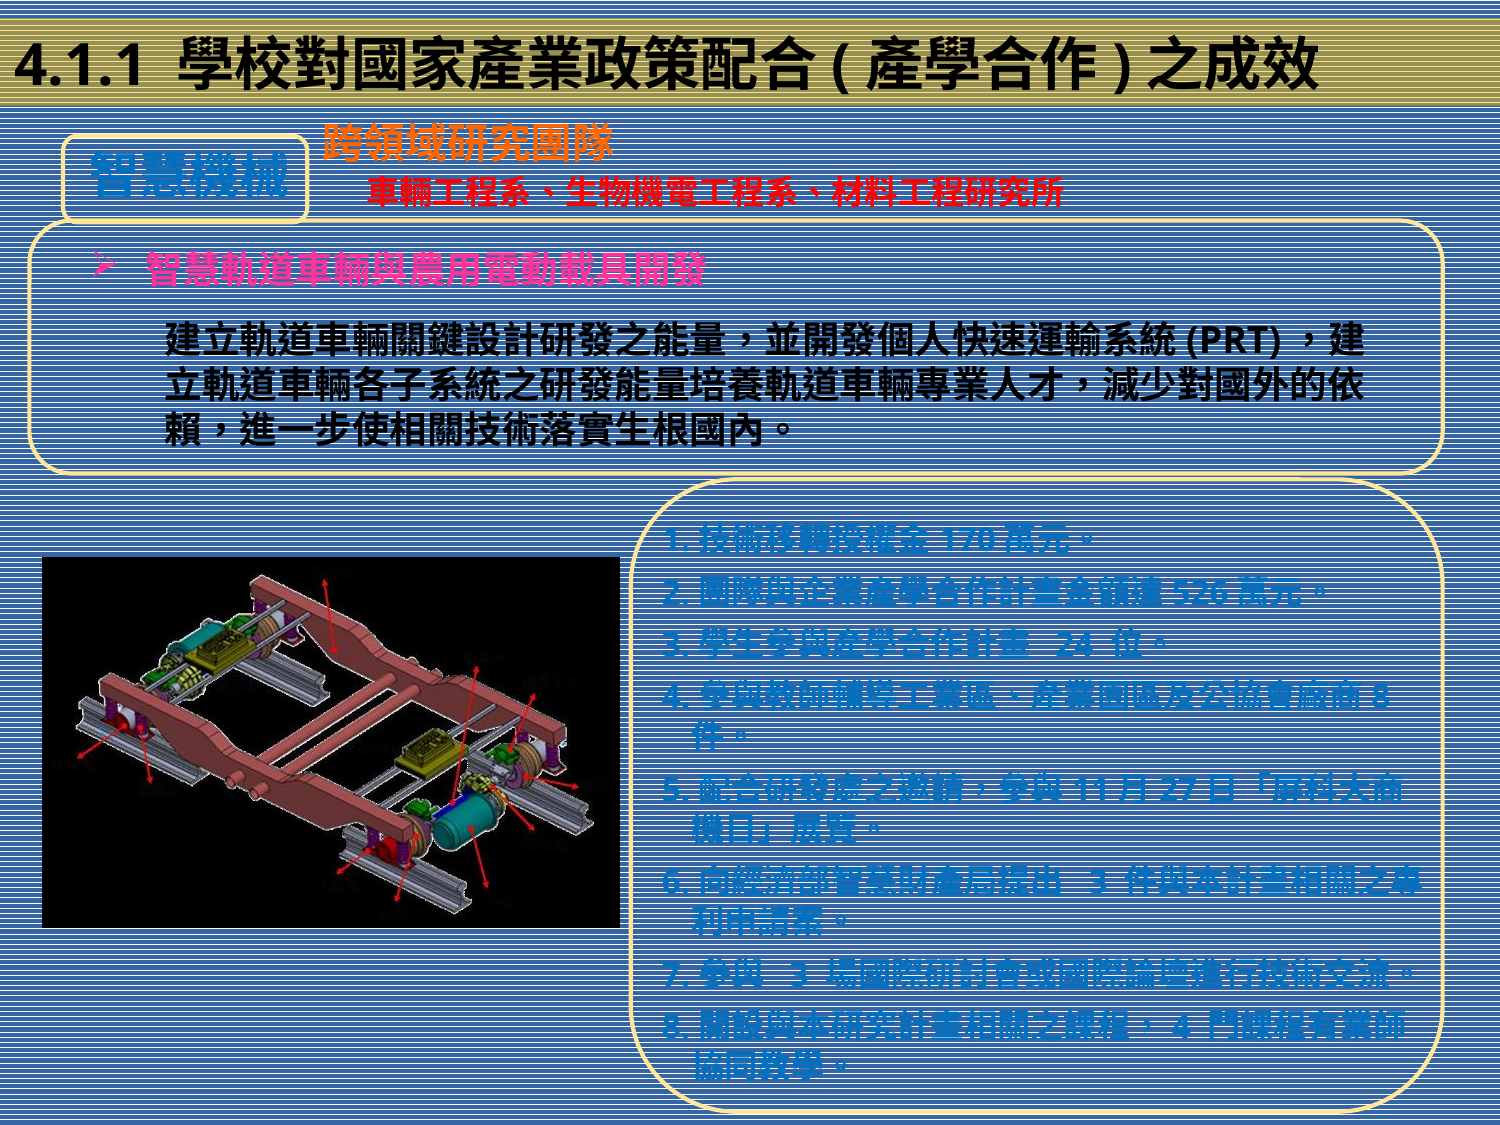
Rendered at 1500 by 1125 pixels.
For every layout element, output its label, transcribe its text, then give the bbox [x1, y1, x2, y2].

text_box 1.技術移轉授權金170萬元。 2.團隊與企業產學合作計畫金額達526萬元。 3.學生參與產學合作計畫 24 位。 4.參與教師輔導工業區、產業園區及公協會廠商8件。 5.配合研發處之邀請，參與11月27日「屏科大商機日」展覽。 6.向經濟部智慧財產局提出 3 件與本計畫相關之專利申請案。 7.參與 3 場國際研討會或國際論壇進行技術交流。 8.開設與本研究計畫相關之課程，4 門課程有業師協同教學。 [647, 511, 1443, 1093]
text_box 車輛工程系、生物機電工程系、材料工程研究所 [351, 163, 1121, 219]
picture [42, 557, 620, 928]
text_box 智慧機械 [74, 135, 334, 211]
text_box 跨領域研究團隊 [307, 109, 636, 175]
text_box 智慧軌道車輛與農用電動載具開發 建立軌道車輛關鍵設計研發之能量，並開發個人快速運輸系統(PRT)，建立軌道車輛各子系統之研發能量培養軌道車輛專業人才，減少對國外的依賴，進一步使相關技術落實生根國內。 [74, 238, 1414, 459]
text_box 4.1.1 學校對國家產業政策配合(產學合作)之成效 [0, 19, 1500, 105]
